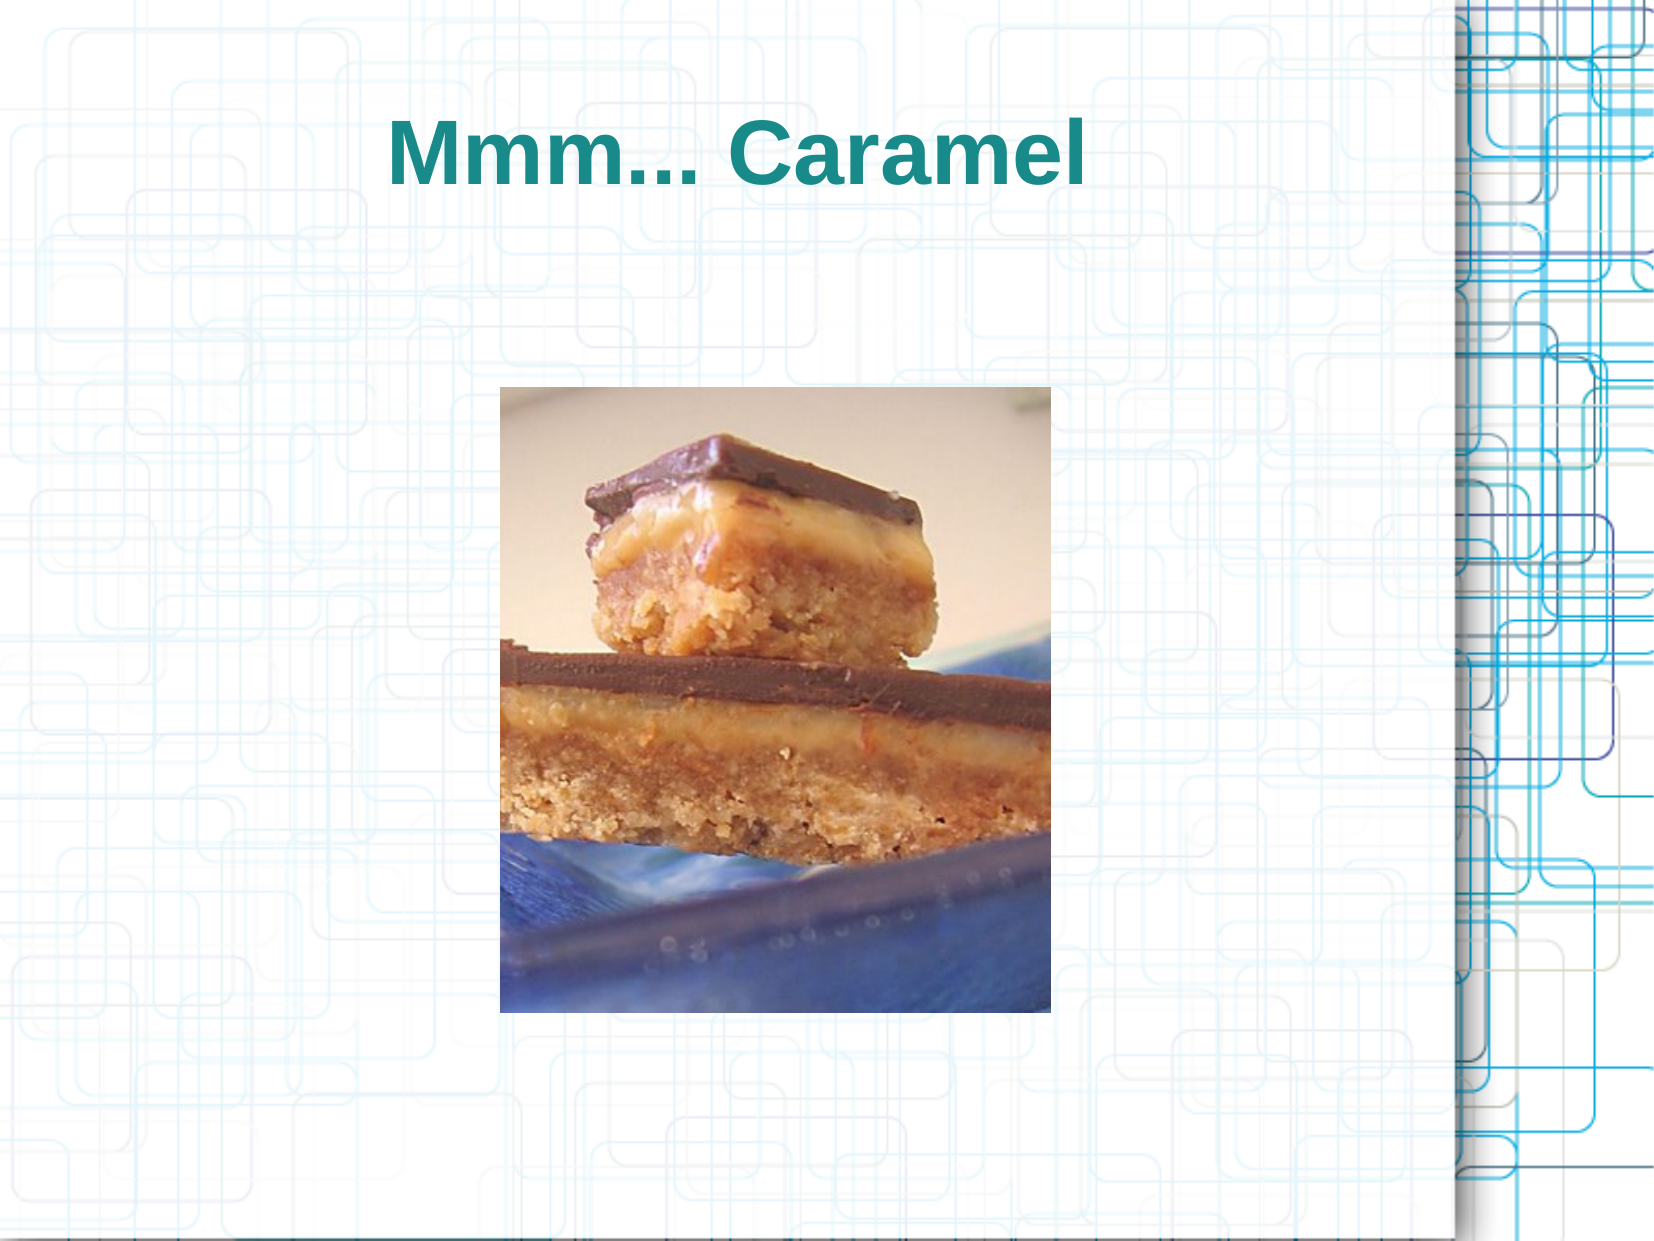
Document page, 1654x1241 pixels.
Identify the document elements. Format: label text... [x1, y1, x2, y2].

picture [0, 0, 1654, 1241]
title Mmm... Caramel [59, 49, 1418, 257]
